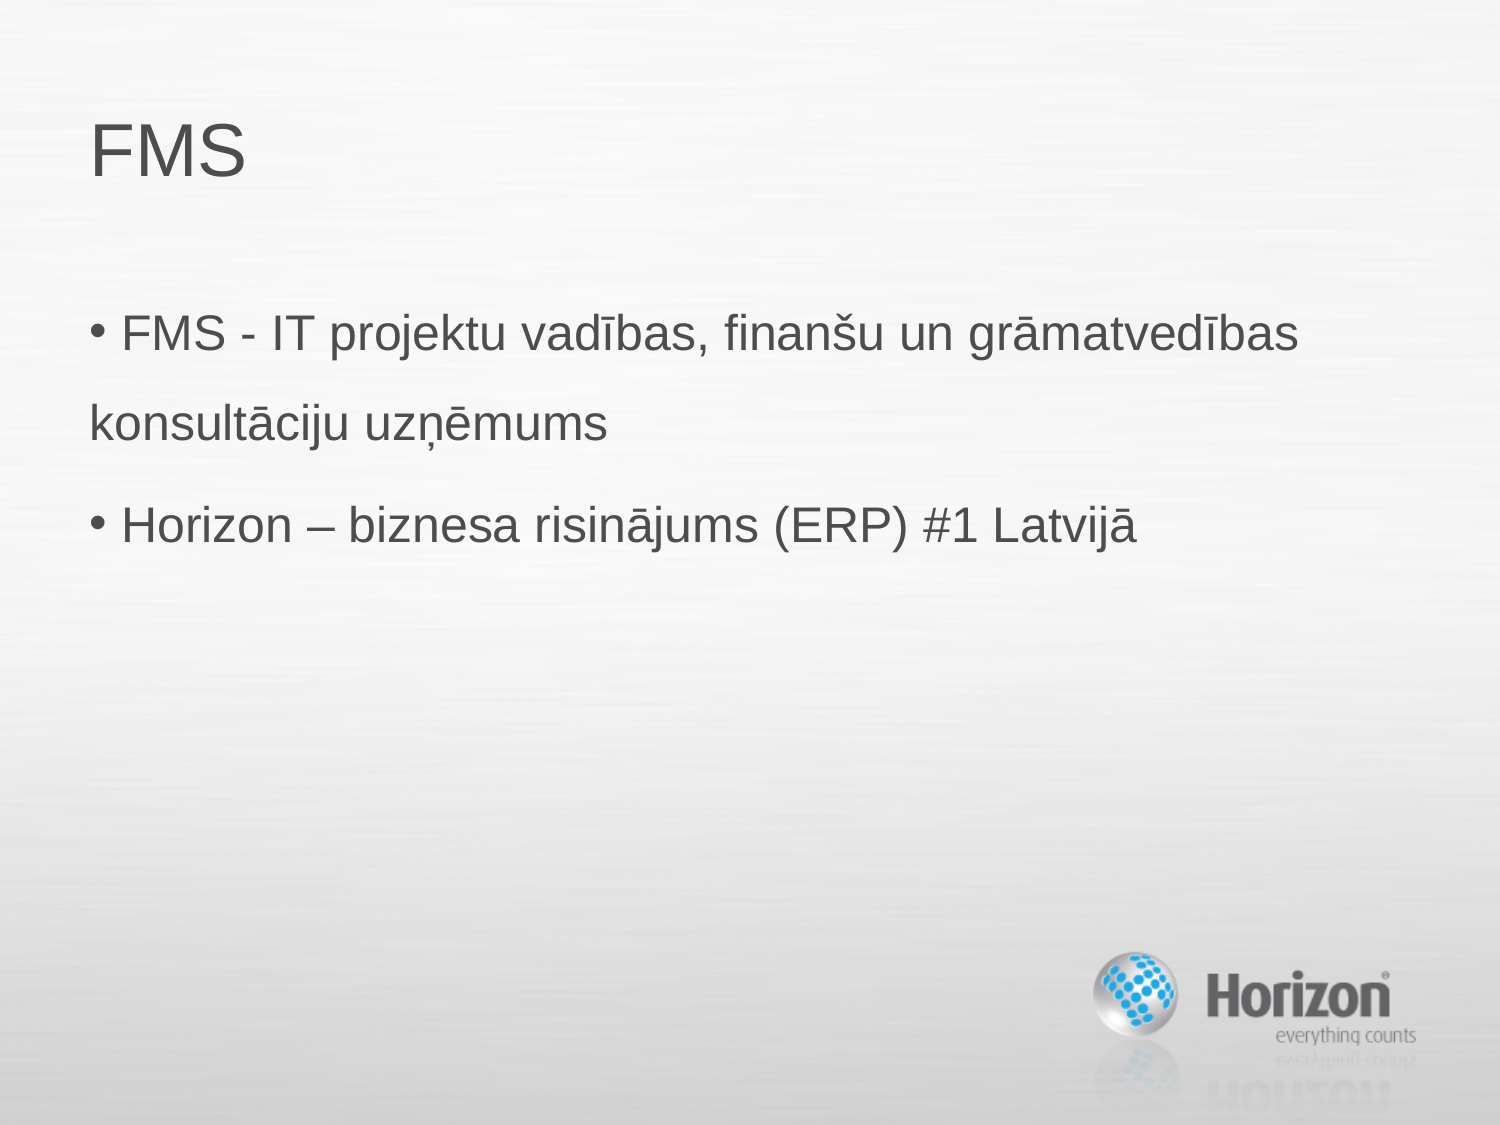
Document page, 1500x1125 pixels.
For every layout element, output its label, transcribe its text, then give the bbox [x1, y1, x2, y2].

list FMS - IT projektu vadības, finanšu un grāmatvedības konsultāciju uzņēmums Horizon – biznesa risinājums (ERP) #1 Latvijā [75, 262, 1426, 956]
title FMS [75, 44, 1426, 248]
picture [0, 0, 1500, 1125]
